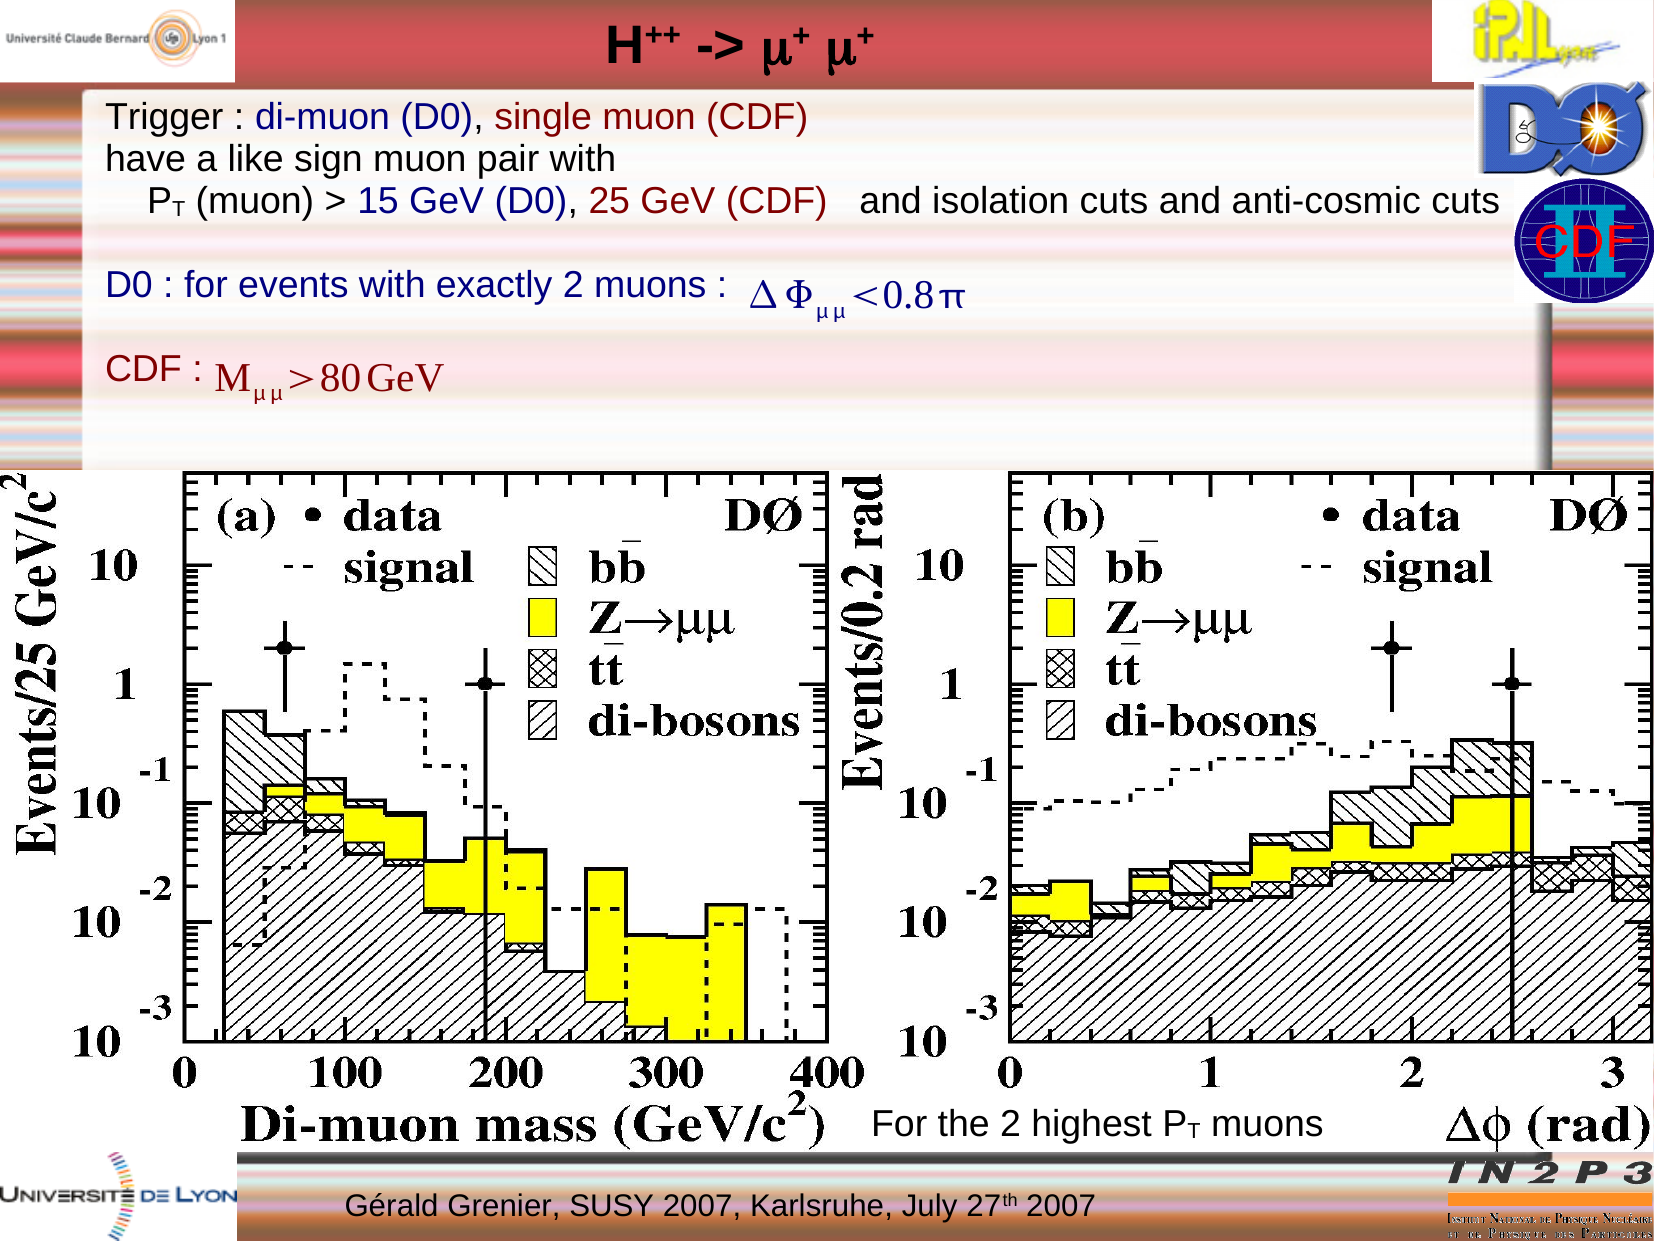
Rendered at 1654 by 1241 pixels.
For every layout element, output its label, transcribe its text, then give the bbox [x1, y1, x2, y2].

text_box H++ -> m+ m+ [590, 7, 889, 88]
text_box Trigger : di-muon (D0), single muon (CDF) have a like sign muon pair with PT (muon) > 15 GeV (D0), 25 GeV (CDF) and isolation cuts and anti-cosmic cuts D0 : for events with exactly 2 muons : CDF : [90, 88, 1516, 410]
picture [0, 0, 1654, 1241]
text_box For the 2 highest PT muons [856, 1094, 1339, 1164]
